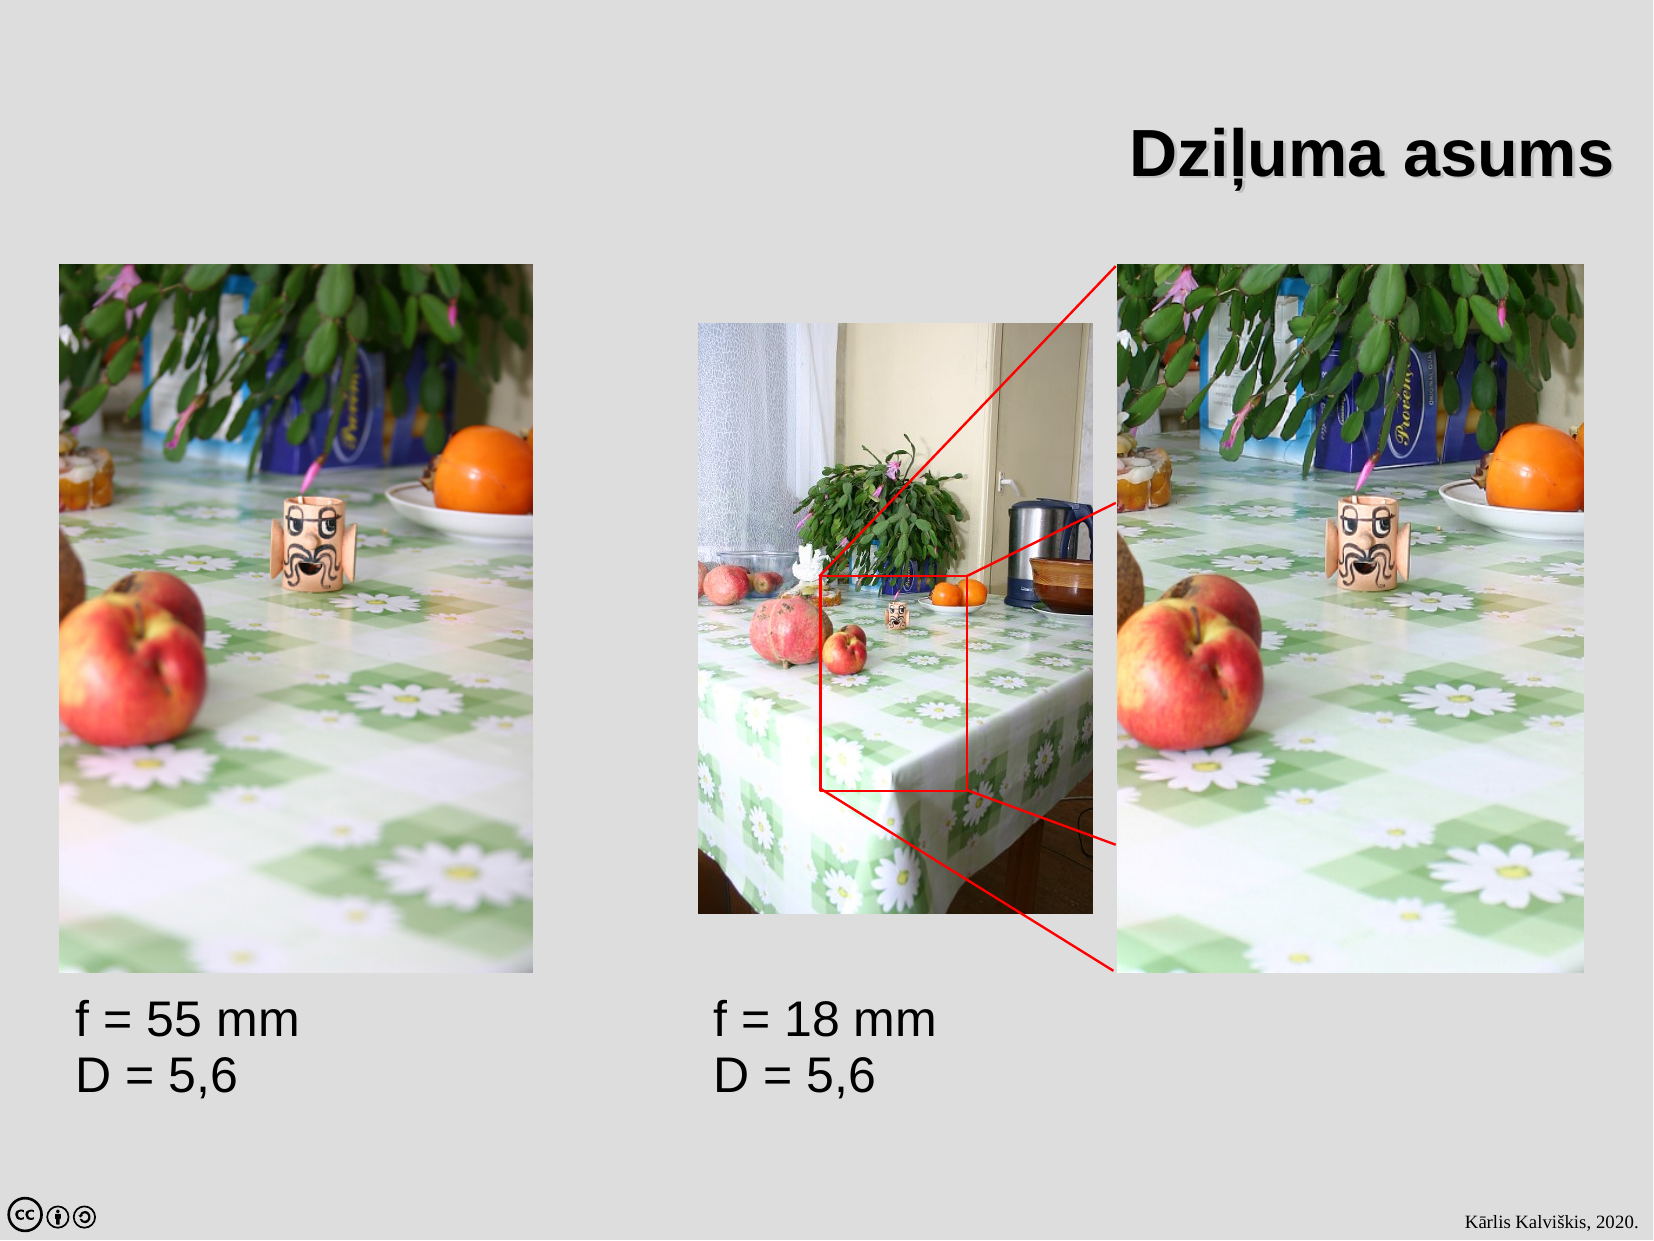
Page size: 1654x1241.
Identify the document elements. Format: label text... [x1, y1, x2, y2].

picture [698, 323, 1058, 914]
picture [968, 516, 1093, 834]
picture [824, 323, 1093, 575]
picture [59, 264, 533, 973]
text_box f = 55 mm D = 5,6 [61, 983, 316, 1111]
picture [830, 792, 1093, 914]
picture [822, 577, 966, 790]
text_box f = 18 mm D = 5,6 [698, 983, 954, 1111]
title Dziļuma asums [42, 49, 1615, 257]
picture [1117, 264, 1584, 973]
